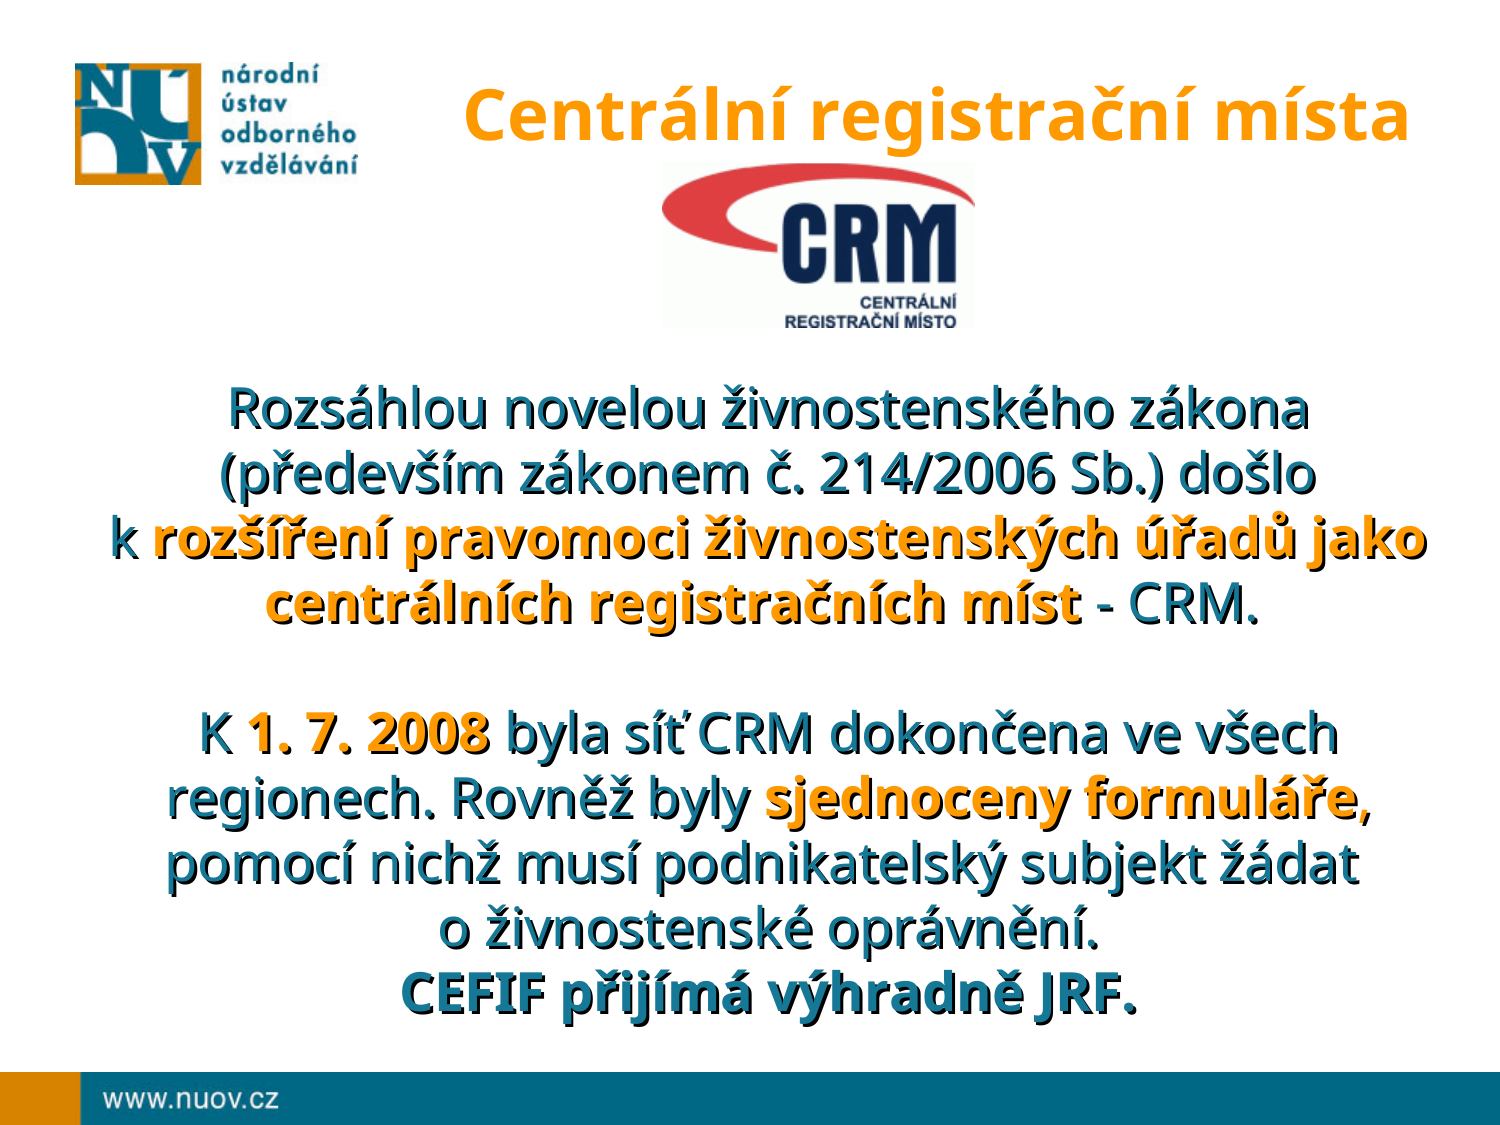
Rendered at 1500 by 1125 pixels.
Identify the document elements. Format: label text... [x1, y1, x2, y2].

text_box [0, 1072, 1500, 1125]
text_box Rozsáhlou novelou živnostenského zákona (především zákonem č. 214/2006 Sb.) došlo k rozšíření pravomoci živnostenských úřadů jako centrálních registračních míst - CRM. K 1. 7. 2008 byla síť CRM dokončena ve všech regionech. Rovněž byly sjednoceny formuláře, pomocí nichž musí podnikatelský subjekt žádat o živnostenské oprávnění. CEFIF přijímá výhradně JRF. [74, 200, 1463, 1030]
picture [662, 162, 975, 328]
text_box Centrální registrační místa [375, 62, 1500, 163]
text_box [75, 62, 358, 185]
